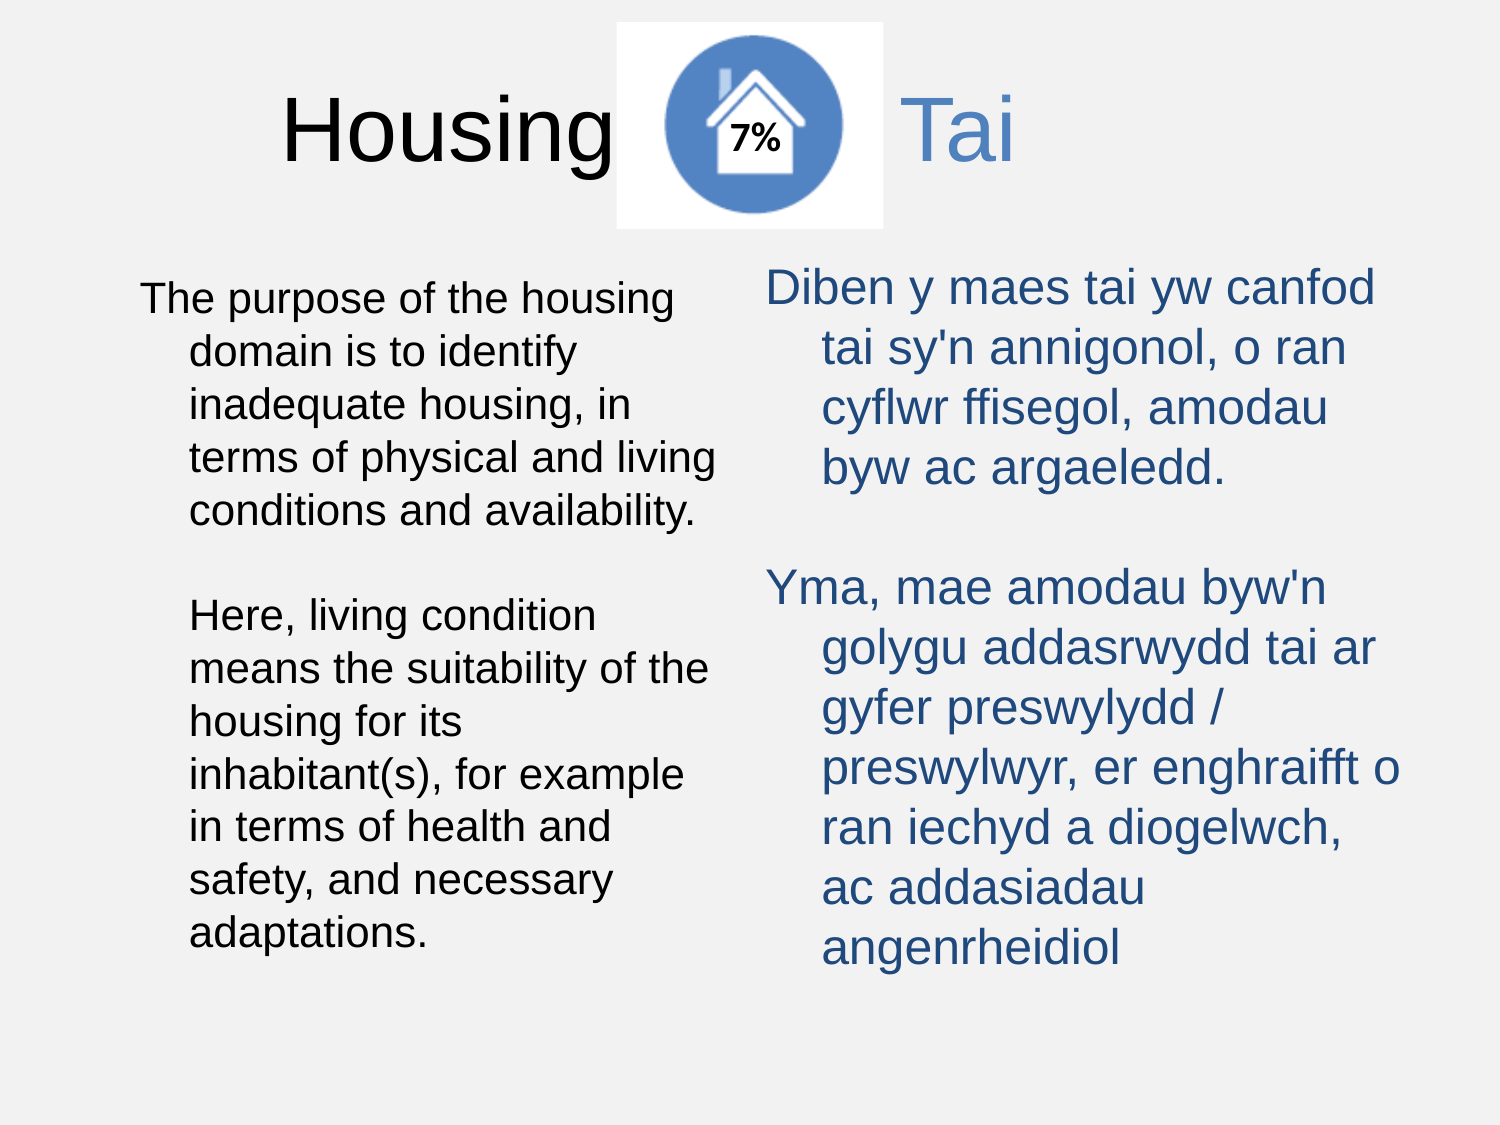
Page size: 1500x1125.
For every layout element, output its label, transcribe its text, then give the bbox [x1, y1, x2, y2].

picture [616, 22, 884, 229]
list The purpose of the housing domain is to identify inadequate housing, in terms of physical and living conditions and availability. Here, living condition means the suitability of the housing for its inhabitant(s), for example in terms of health and safety, and necessary adaptations. [76, 247, 751, 1103]
text_box Housing [265, 62, 639, 189]
text_box 7% [714, 101, 810, 168]
text_box Diben y maes tai yw canfod tai sy'n annigonol, o ran cyflwr ffisegol, amodau byw ac argaeledd. Yma, mae amodau byw'n golygu addasrwydd tai ar gyfer preswylydd / preswylwyr, er enghraifft o ran iechyd a diogelwch, ac addasiadau angenrheidiol [751, 247, 1424, 1103]
text_box Tai [884, 62, 1425, 189]
